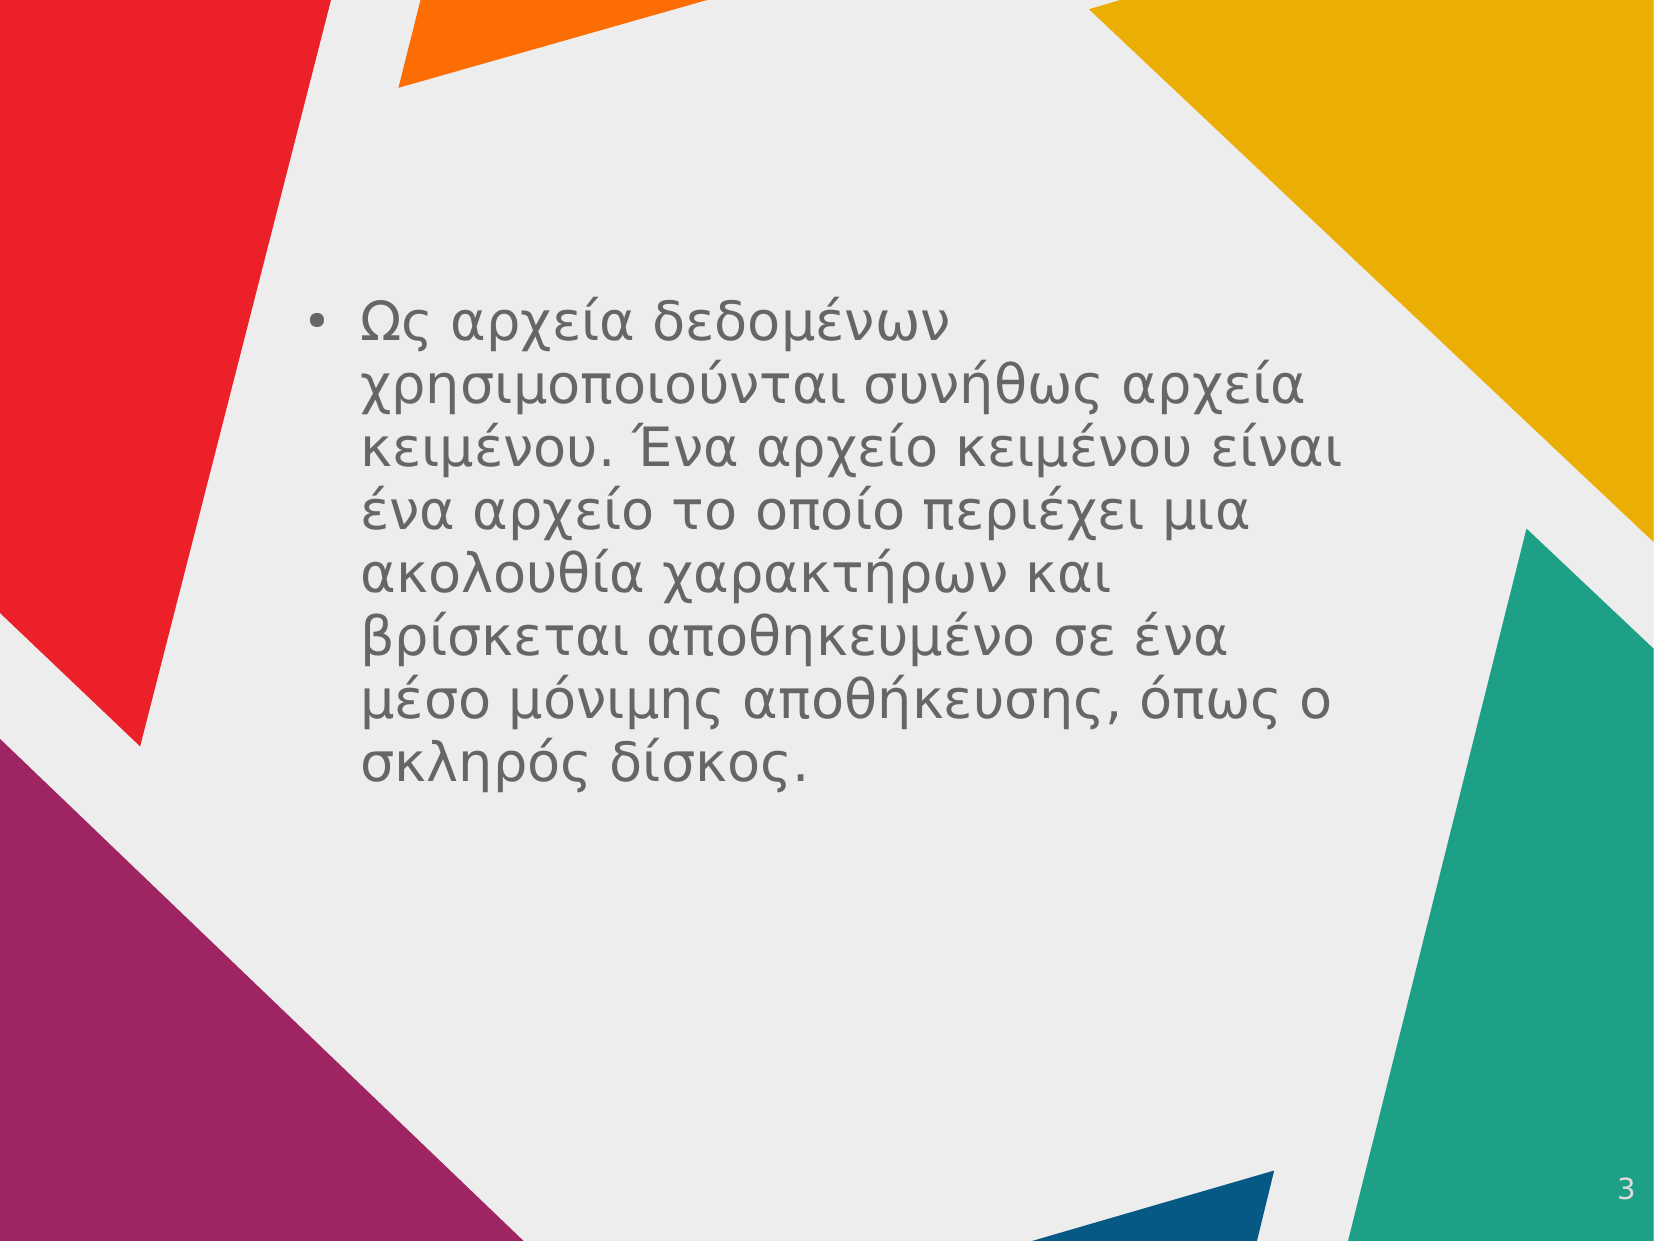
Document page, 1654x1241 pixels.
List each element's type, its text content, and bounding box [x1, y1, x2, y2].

list Ως αρχεία δεδομένων χρησιμοποιούνται συνήθως αρχεία κειμένου. Ένα αρχείο κειμένου είναι ένα αρχείο το οποίο περιέχει μια ακολουθία χαρακτήρων και βρίσκεται αποθηκευμένο σε ένα μέσο μόνιμης αποθήκευσης, όπως ο σκληρός δίσκος. [289, 290, 1372, 1090]
